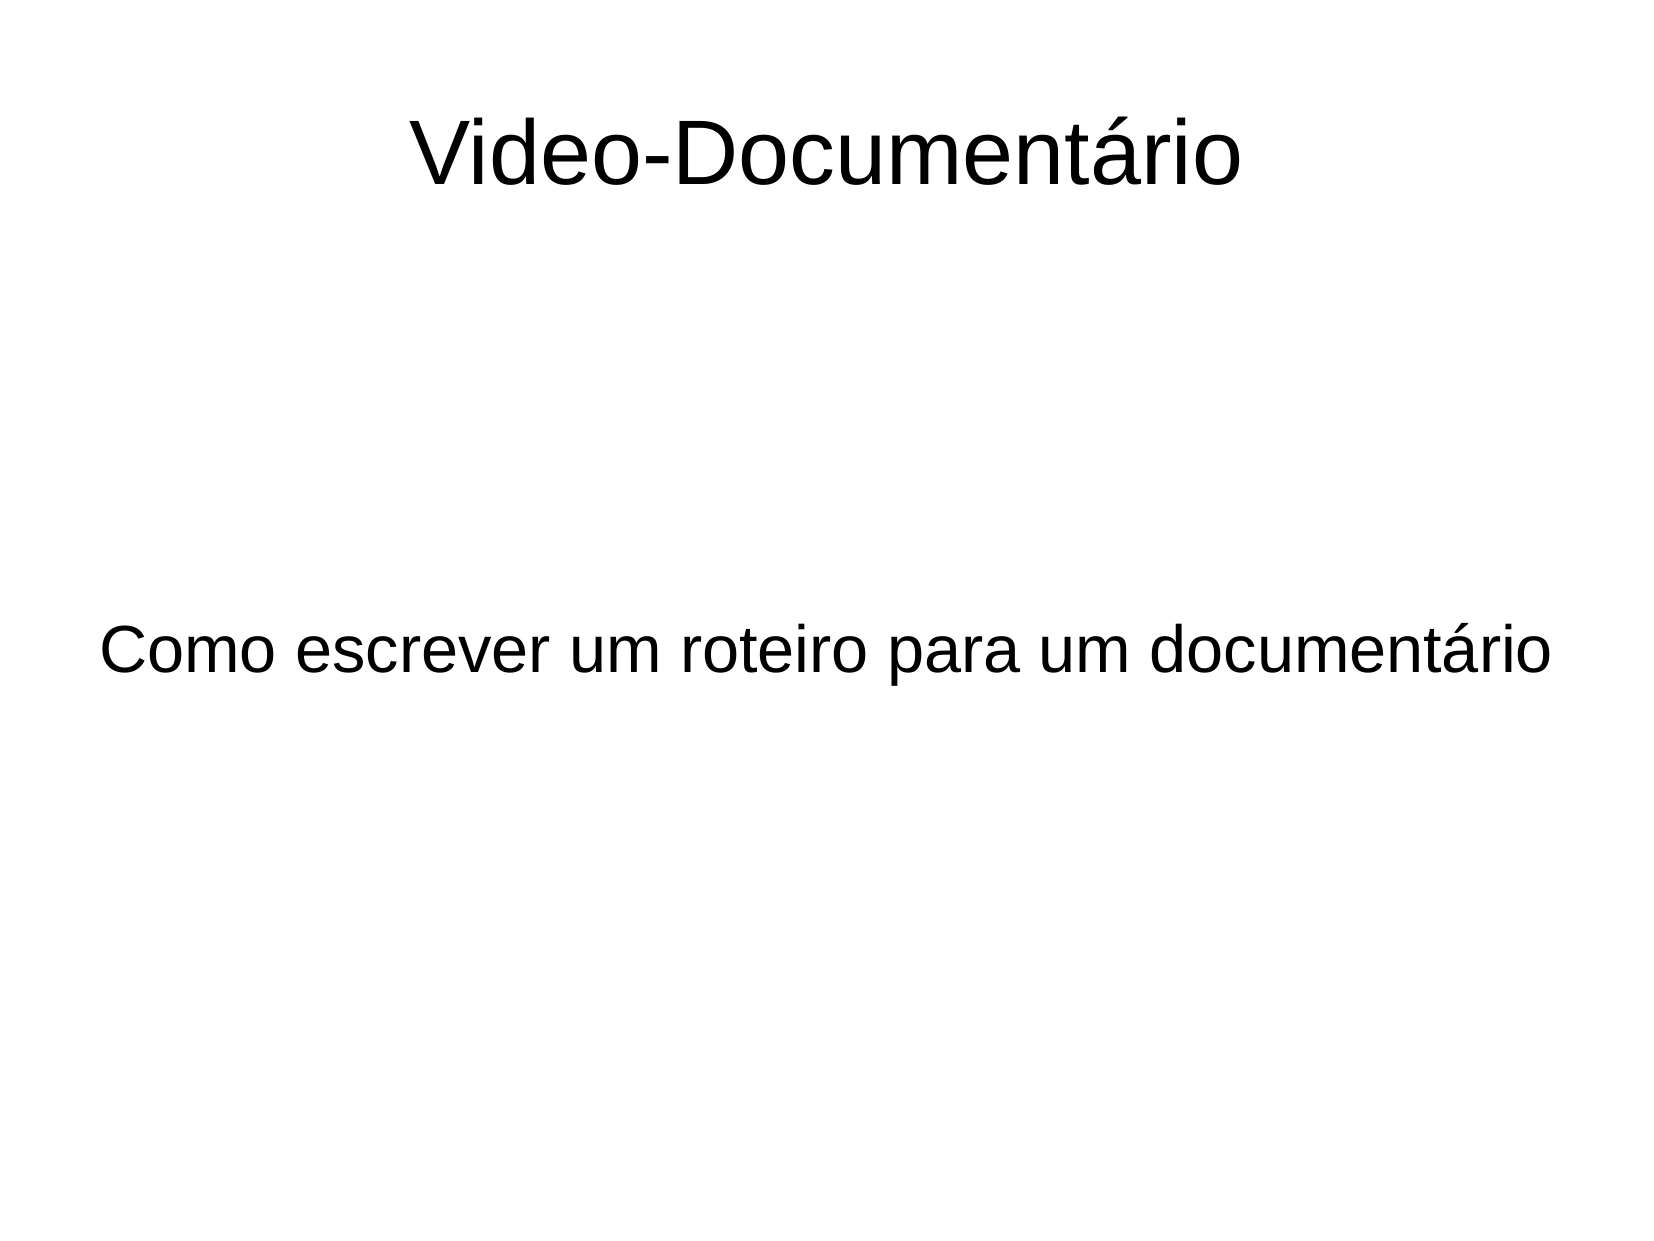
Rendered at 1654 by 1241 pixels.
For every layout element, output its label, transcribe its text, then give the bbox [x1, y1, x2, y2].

title Video-Documentário [82, 49, 1571, 257]
subtitle Como escrever um roteiro para um documentário [82, 290, 1571, 1010]
